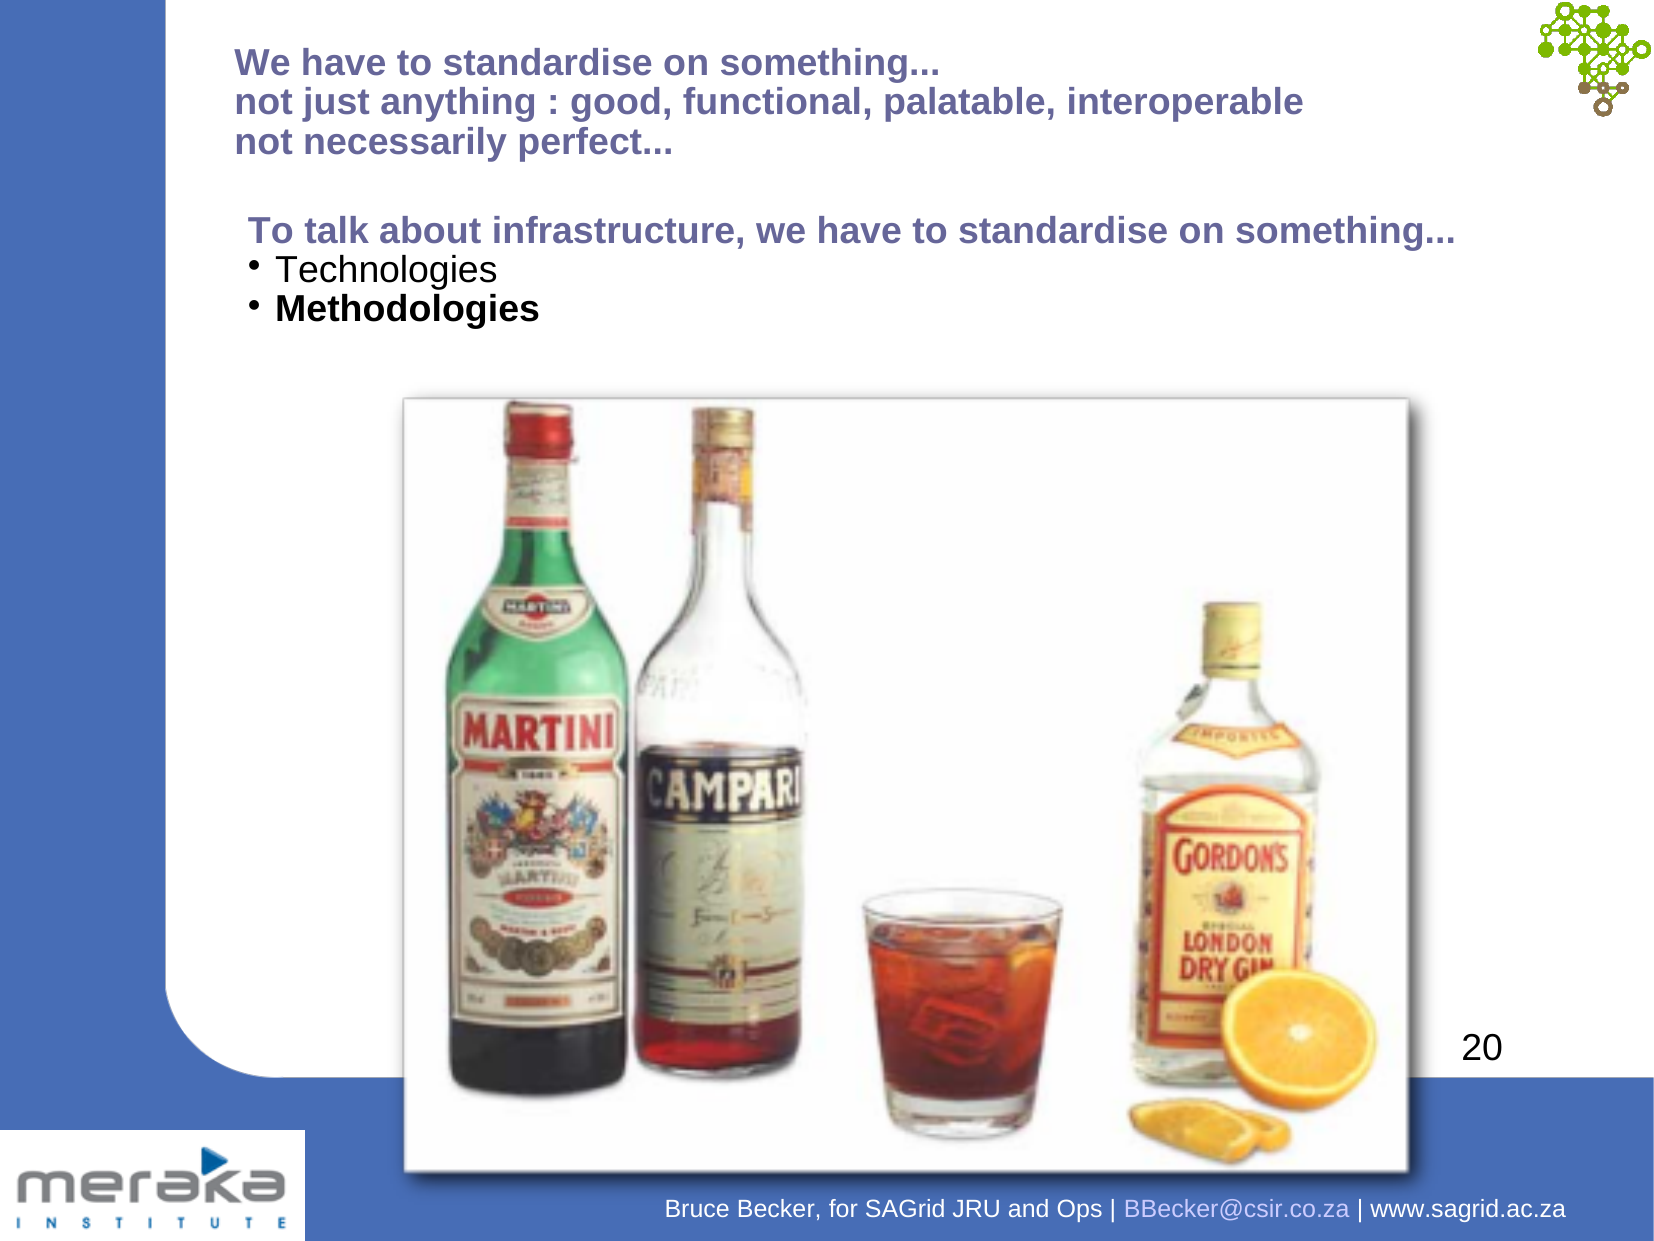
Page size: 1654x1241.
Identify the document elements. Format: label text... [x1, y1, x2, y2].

title We have to standardise on something... not just anything : good, functional, palatable, interoperable not necessarily perfect... [234, 27, 1594, 179]
text_box To talk about infrastructure, we have to standardise on something... Technologies Methodologies [247, 212, 1532, 355]
picture [0, 0, 1654, 1241]
